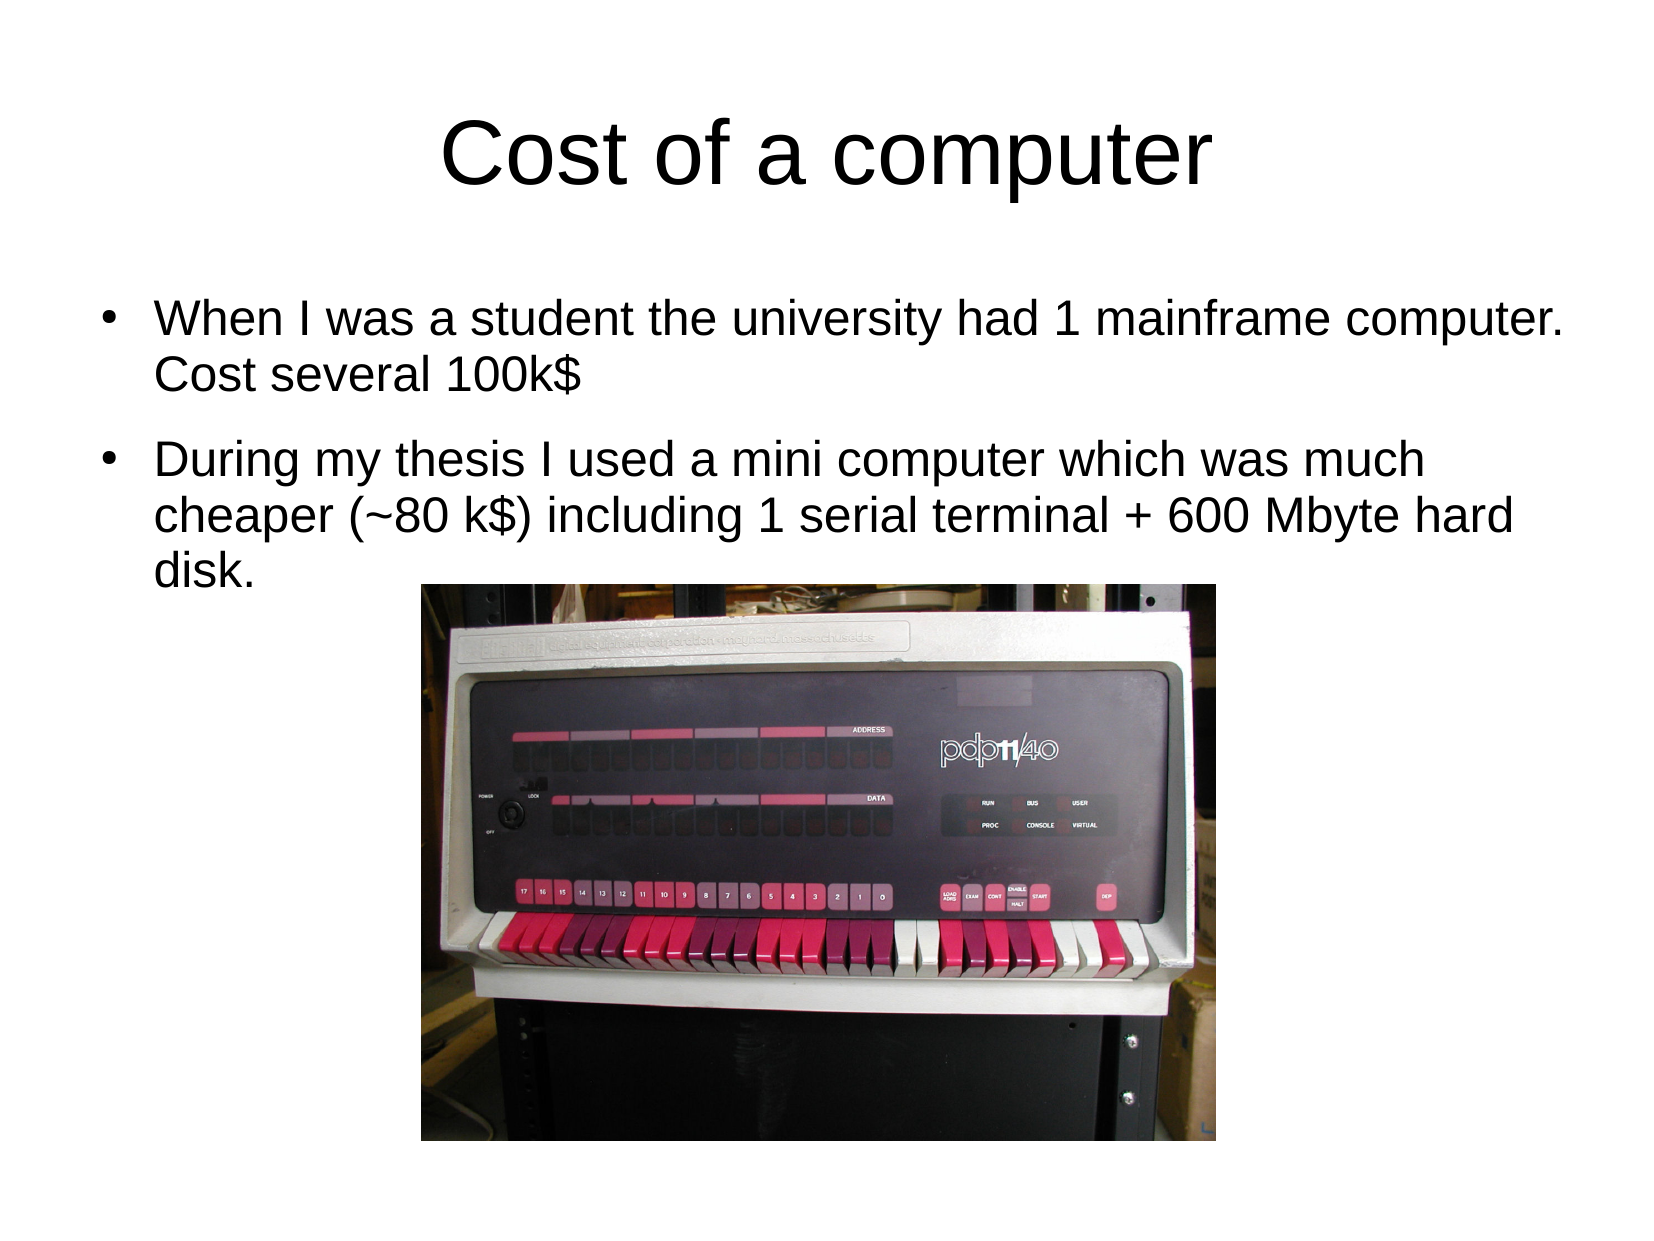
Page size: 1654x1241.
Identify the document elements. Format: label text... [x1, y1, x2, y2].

list When I was a student the university had 1 mainframe computer. Cost several 100k$ During my thesis I used a mini computer which was much cheaper (~80 k$) including 1 serial terminal + 600 Mbyte hard disk. [82, 290, 1571, 1010]
title Cost of a computer [82, 49, 1571, 257]
picture [421, 584, 1216, 1141]
